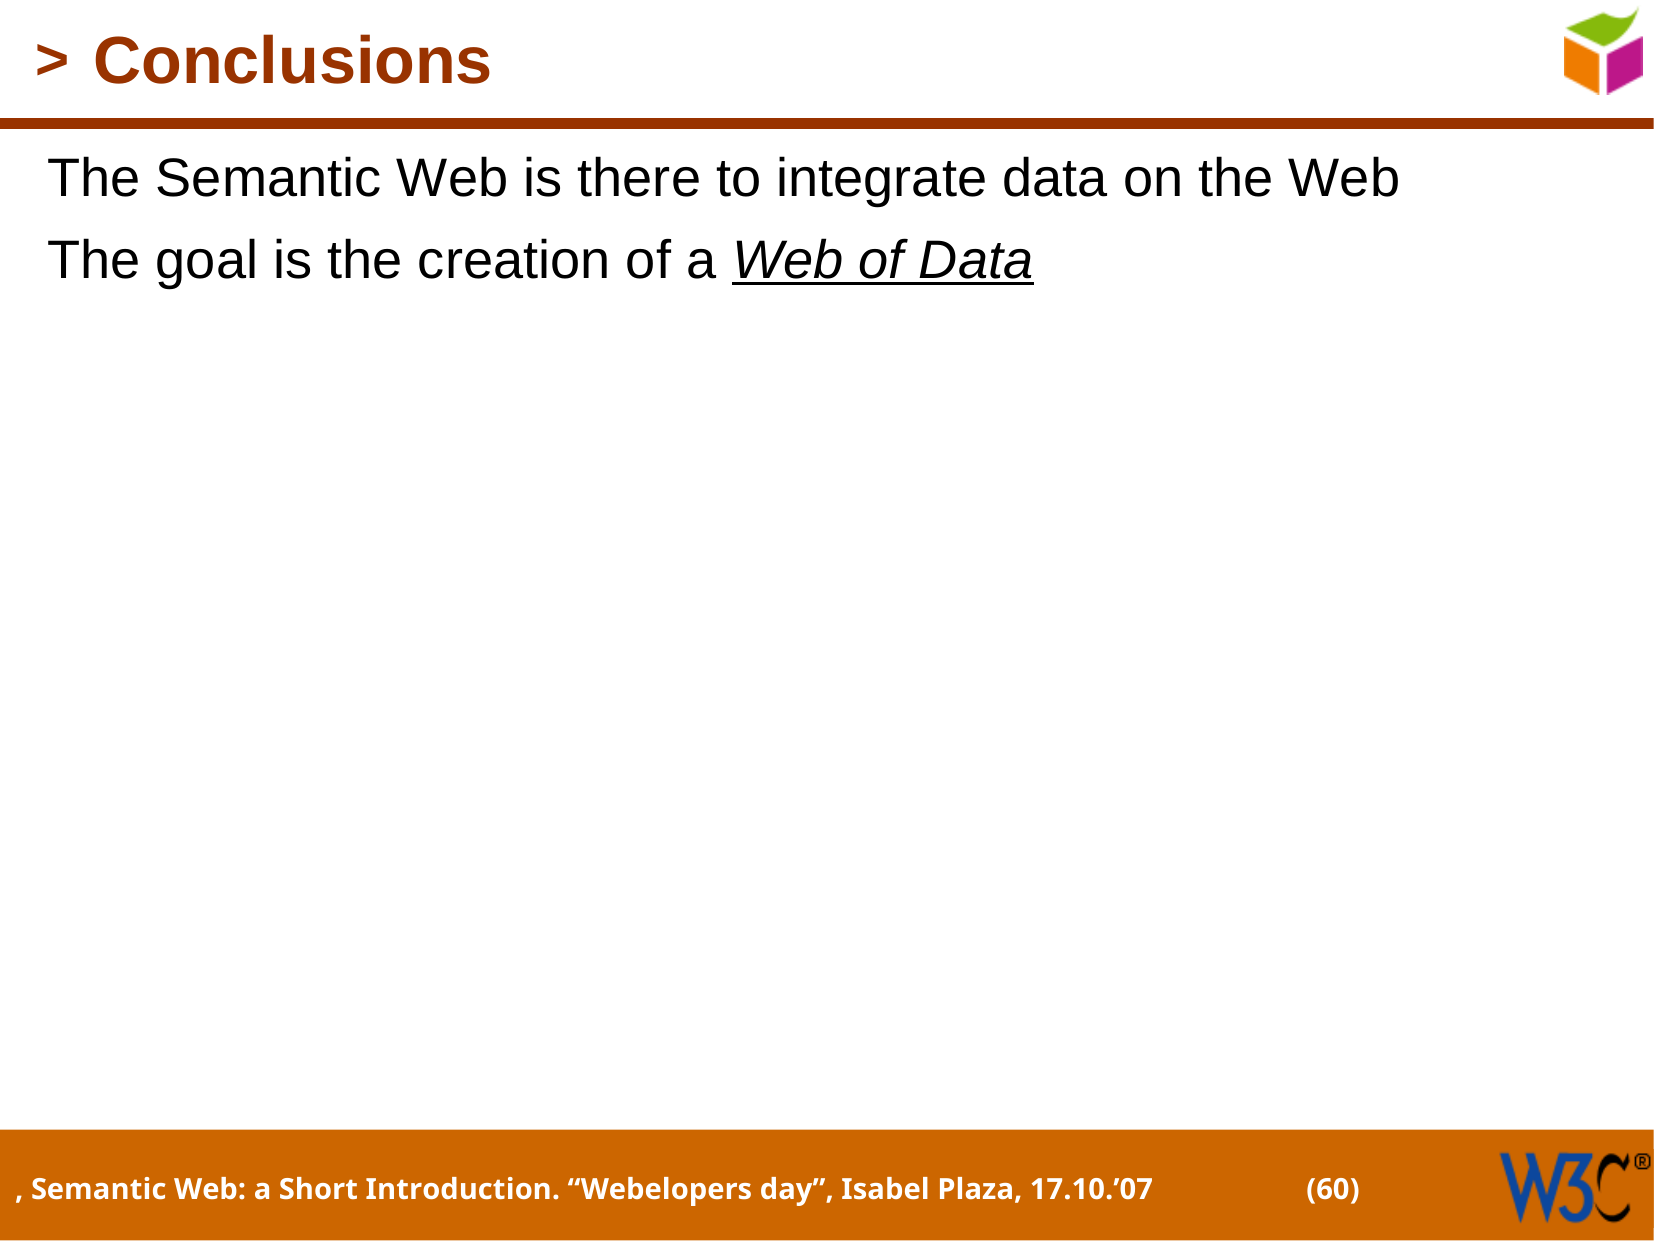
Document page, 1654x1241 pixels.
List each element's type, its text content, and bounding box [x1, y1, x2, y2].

picture [1495, 1149, 1654, 1228]
picture [1564, 5, 1643, 95]
list The Semantic Web is there to integrate data on the Web The goal is the creation of a Web of Data [29, 147, 1624, 1119]
title Conclusions [93, 7, 1493, 111]
